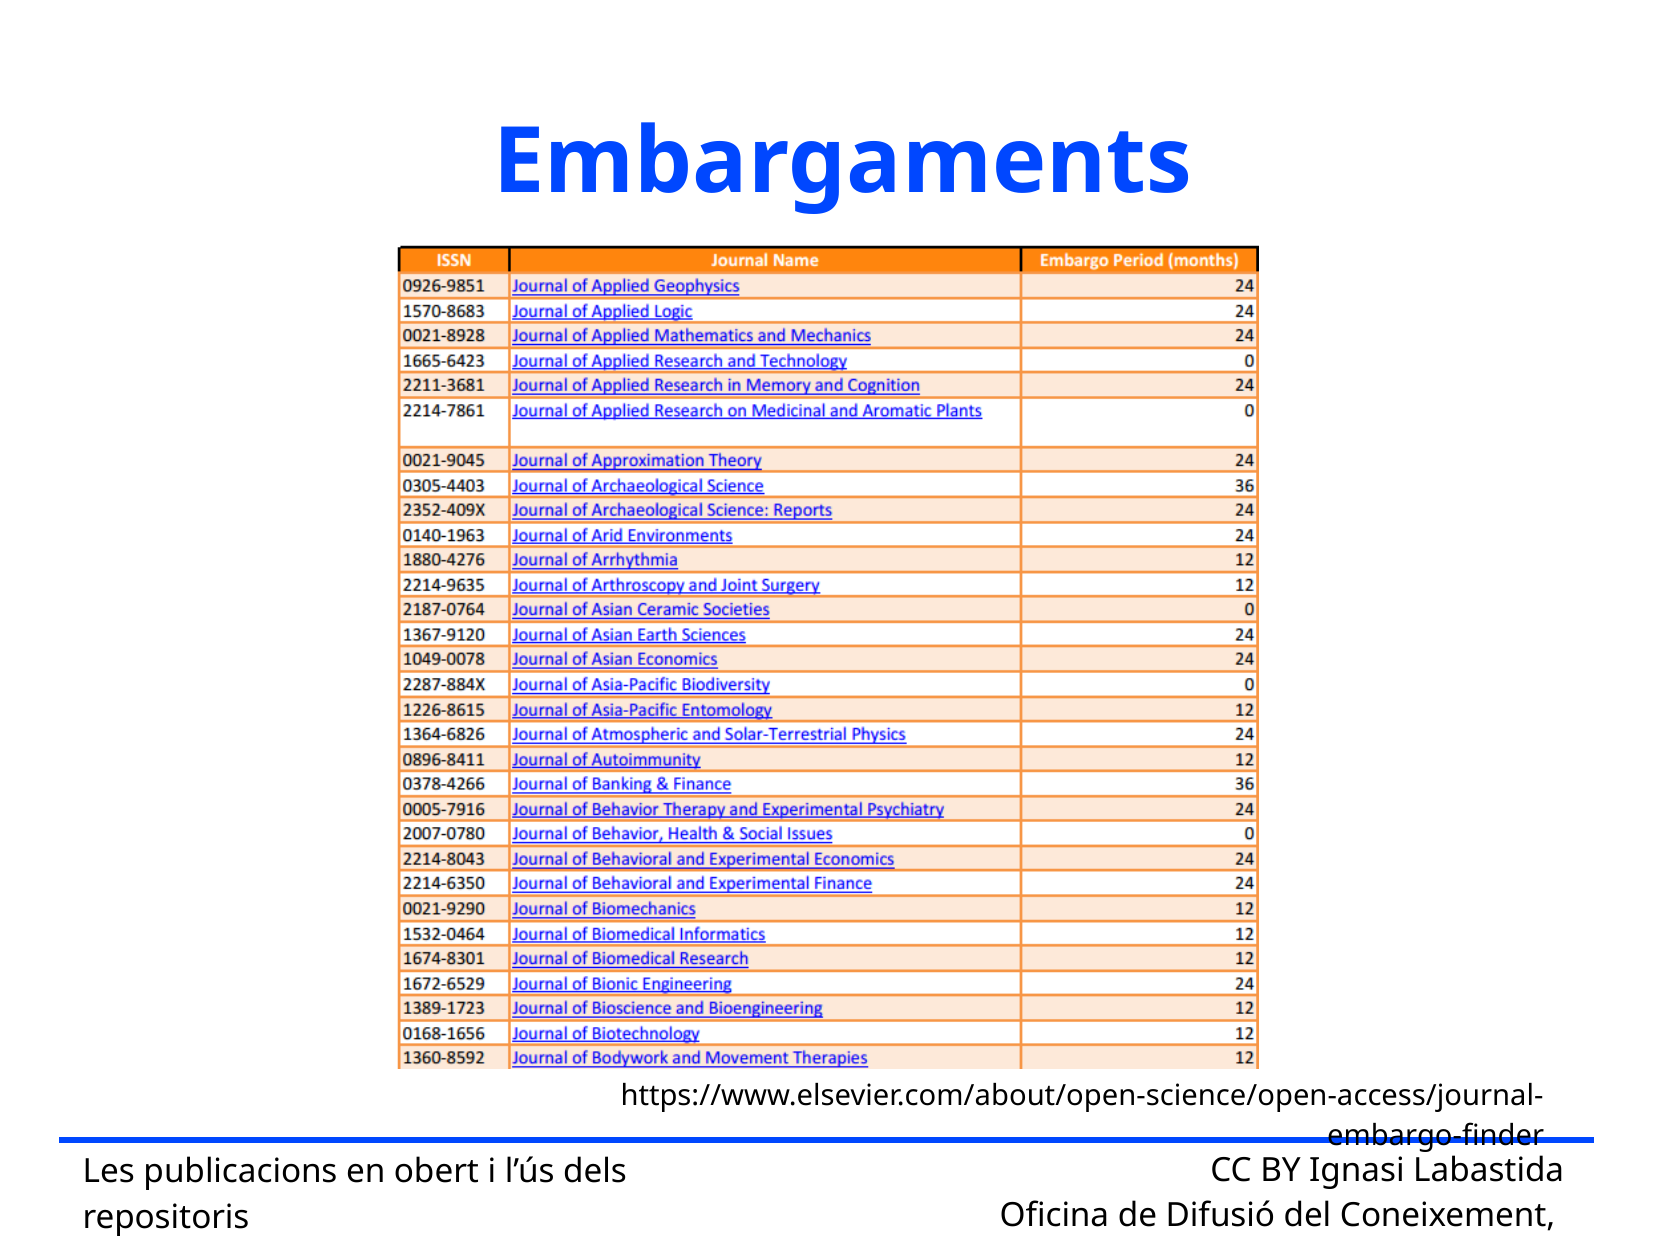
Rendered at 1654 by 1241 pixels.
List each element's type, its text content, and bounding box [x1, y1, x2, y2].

picture [394, 242, 1259, 1069]
text_box https://www.elsevier.com/about/open-science/open-access/journal-embargo-finder [504, 1027, 1560, 1122]
title Embargaments [82, 38, 1571, 267]
